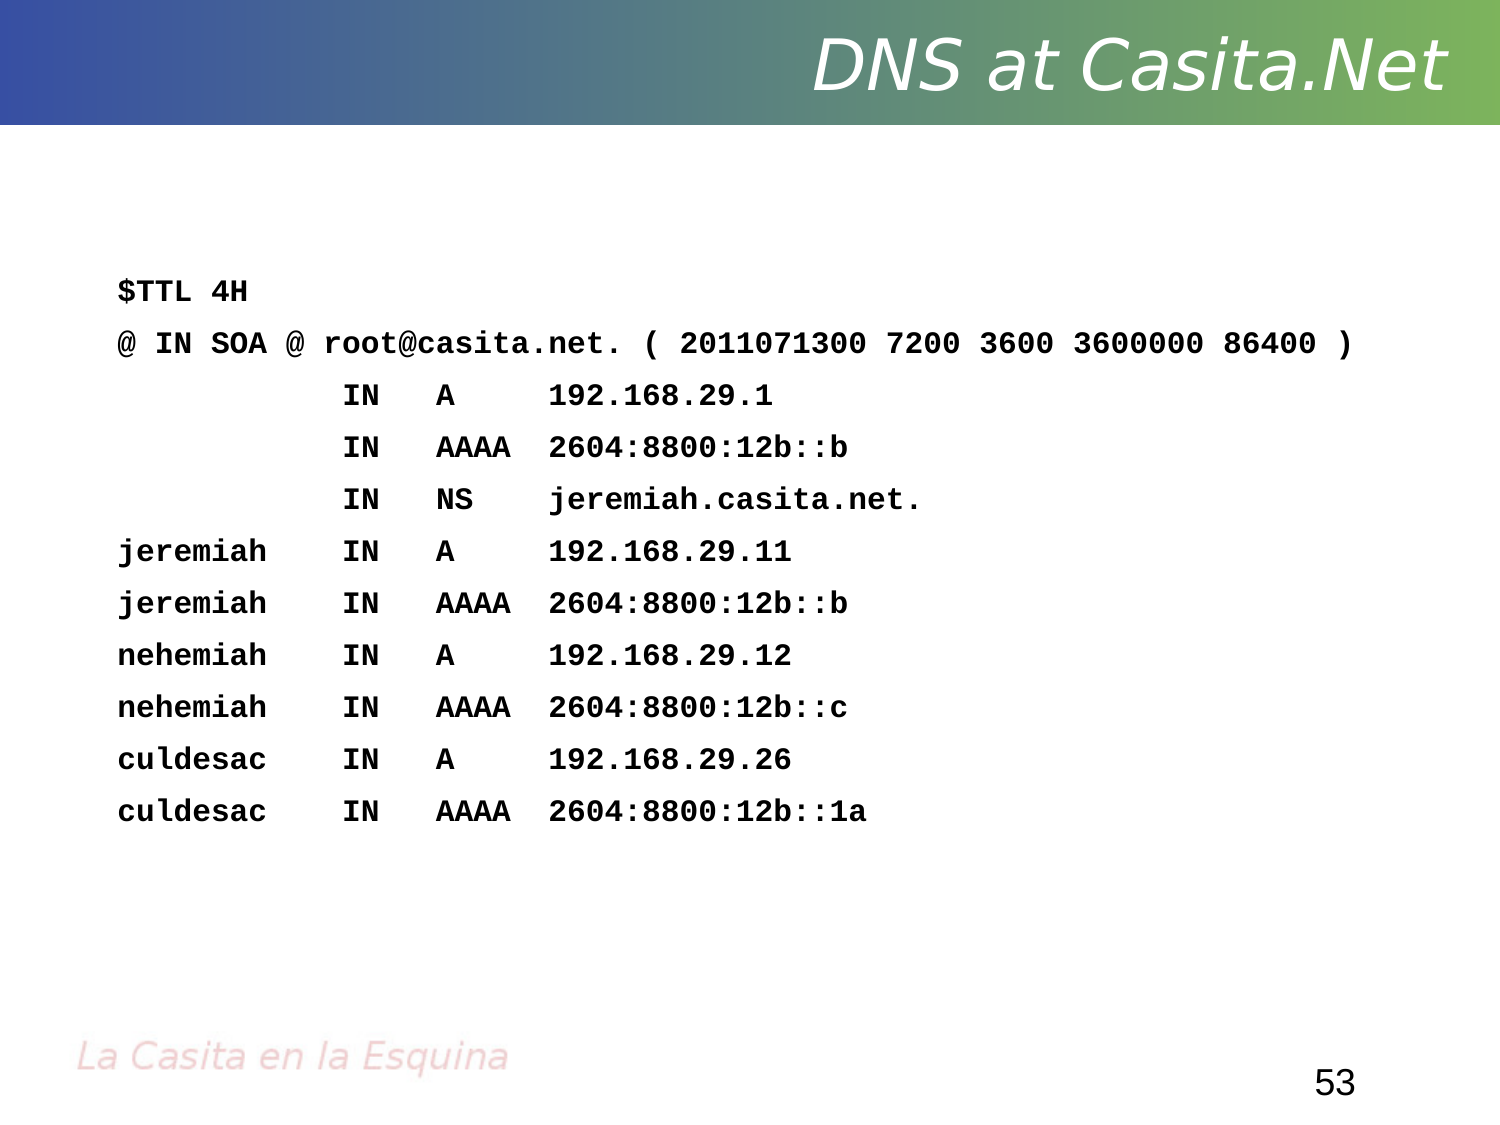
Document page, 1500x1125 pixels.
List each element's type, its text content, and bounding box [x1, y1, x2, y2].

list $TTL 4H @ IN SOA @ root@casita.net. ( 2011071300 7200 3600 3600000 86400 ) IN A 192.168.29.1 IN AAAA 2604:8800:12b::b IN NS jeremiah.casita.net. jeremiah IN A 192.168.29.11 jeremiah IN AAAA 2604:8800:12b::b nehemiah IN A 192.168.29.12 nehemiah IN AAAA 2604:8800:12b::c culdesac IN A 192.168.29.26 culdesac IN AAAA 2604:8800:12b::1a [75, 262, 1426, 1006]
title DNS at Casita.Net [62, 12, 1463, 113]
picture [45, 1019, 545, 1095]
